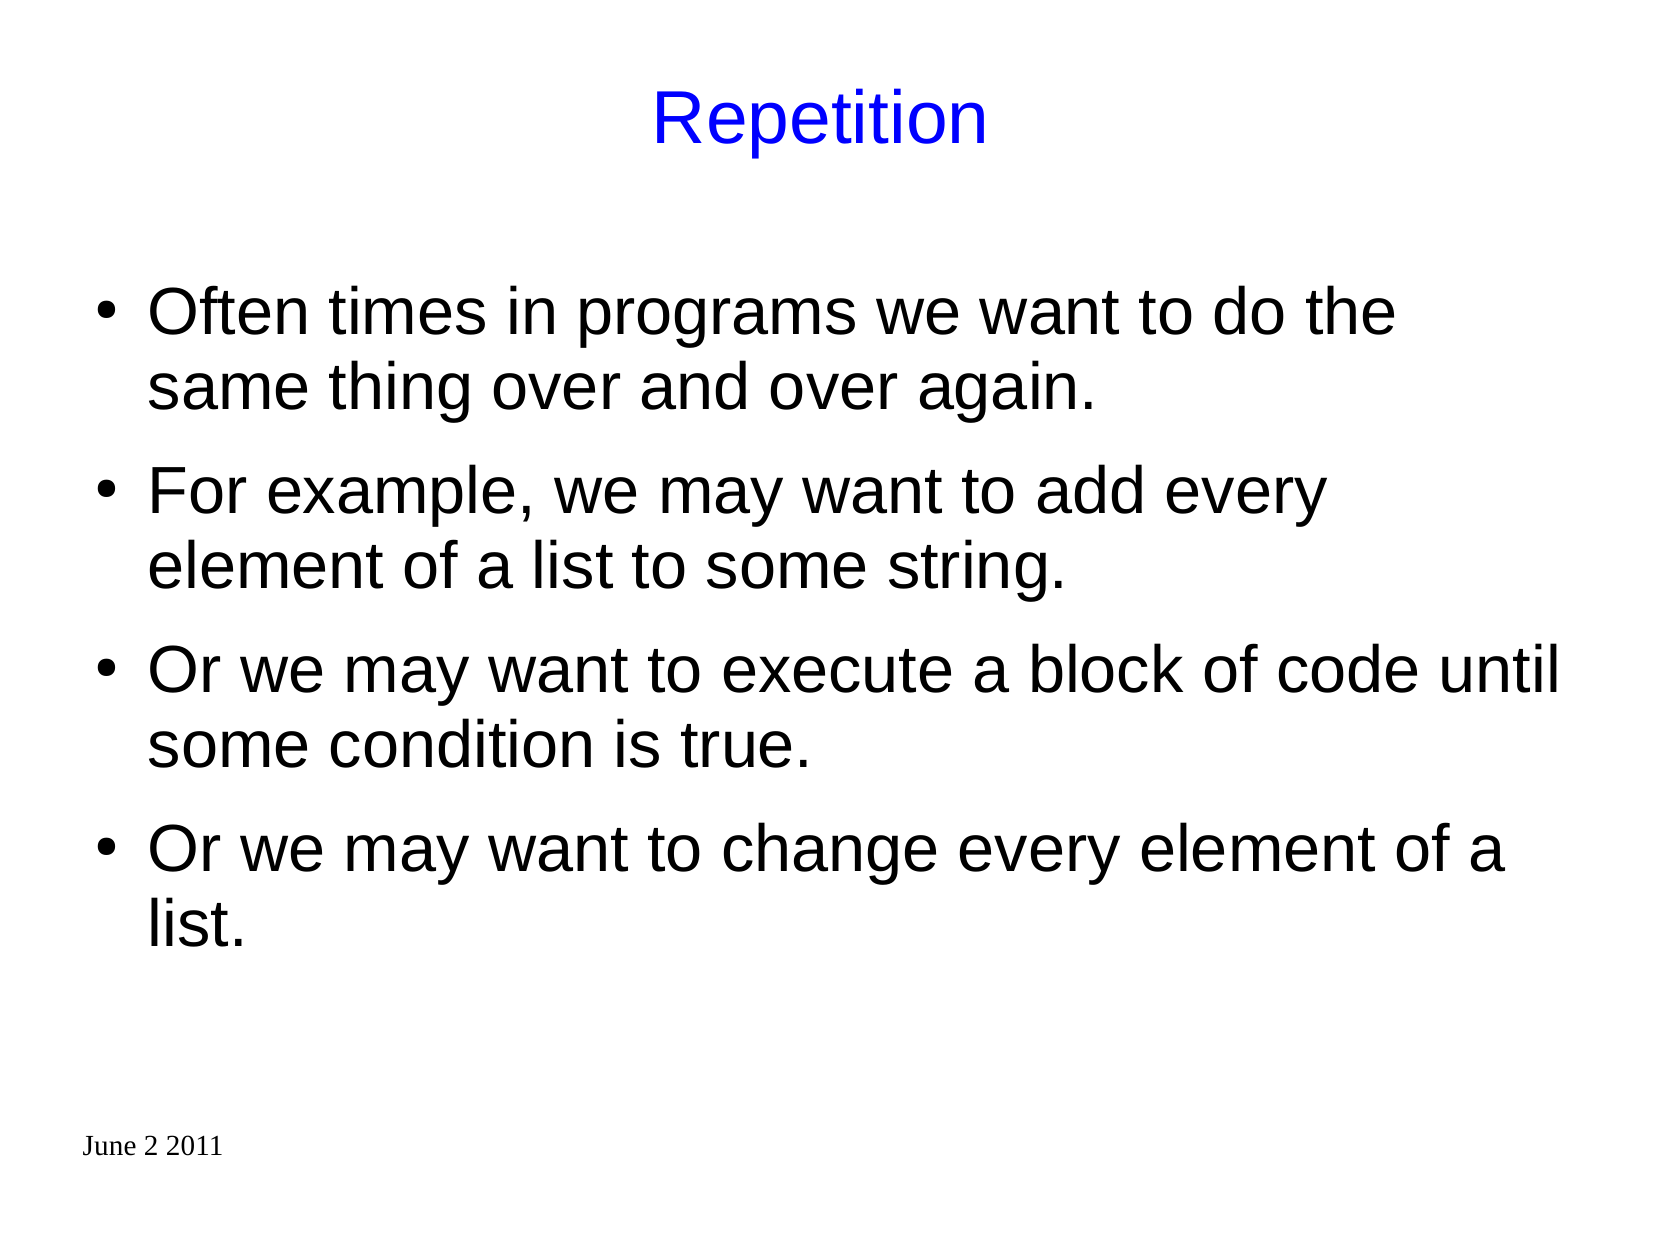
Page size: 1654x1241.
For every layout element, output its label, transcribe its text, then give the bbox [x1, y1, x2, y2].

list Often times in programs we want to do the same thing over and over again. For example, we may want to add every element of a list to some string. Or we may want to execute a block of code until some condition is true. Or we may want to change every element of a list. [76, 274, 1565, 1093]
title Repetition [76, 58, 1565, 178]
